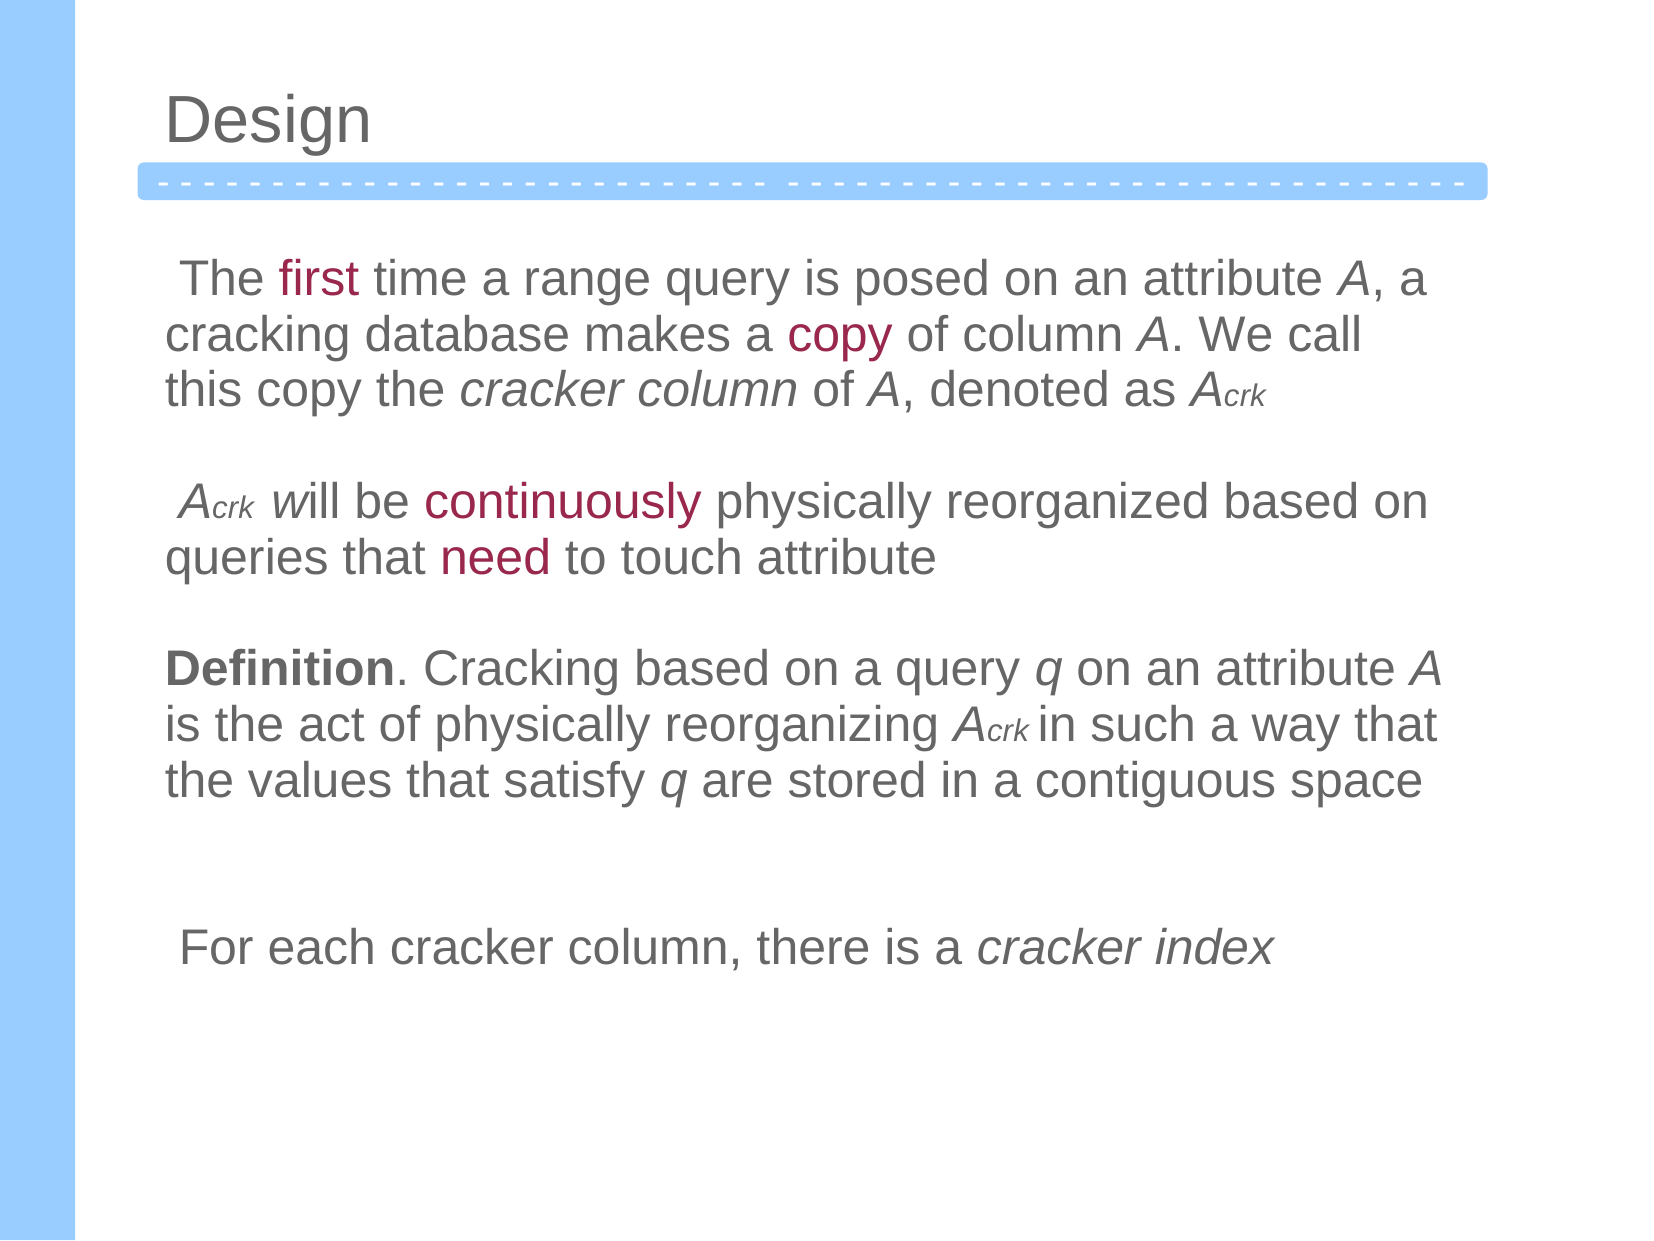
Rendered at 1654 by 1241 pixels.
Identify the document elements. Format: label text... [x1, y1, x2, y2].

text_box [0, 0, 76, 1241]
text_box The first time a range query is posed on an attribute A, a cracking database makes a copy of column A. We call this copy the cracker column of A, denoted as Acrk Acrk will be continuously physically reorganized based on queries that need to touch attribute Definition. Cracking based on a query q on an attribute A is the act of physically reorganizing Acrk in such a way that the values that satisfy q are stored in a contiguous space For each cracker column, there is a cracker index [150, 242, 1463, 983]
text_box Design [150, 75, 1463, 165]
text_box - - - - - - - - - - - - - - - - - - - - - - - - - - - - - - - - - - - - - - - - - - - - - - - - - - - - - - - - - [137, 162, 1488, 201]
